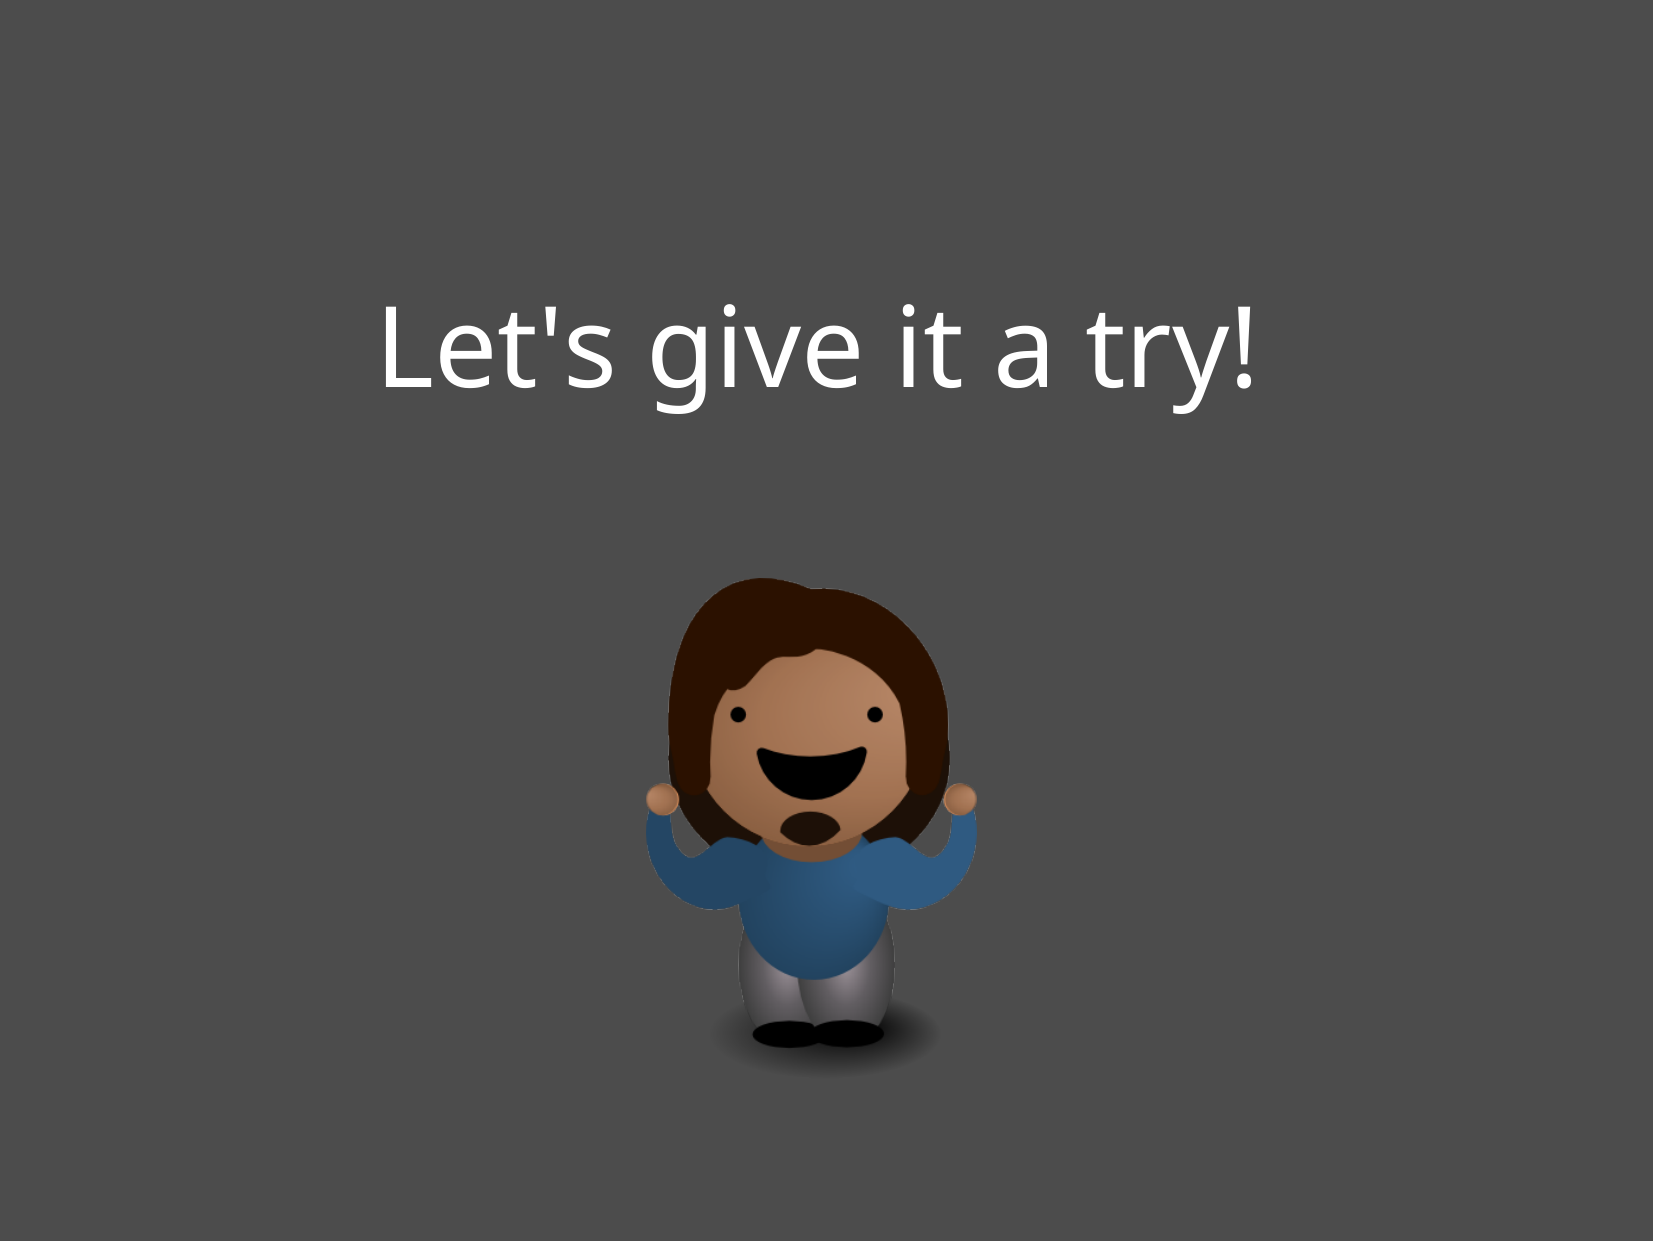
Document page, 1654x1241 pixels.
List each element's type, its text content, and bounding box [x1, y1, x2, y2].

title Let's give it a try! [112, 252, 1524, 460]
picture [646, 578, 977, 1079]
